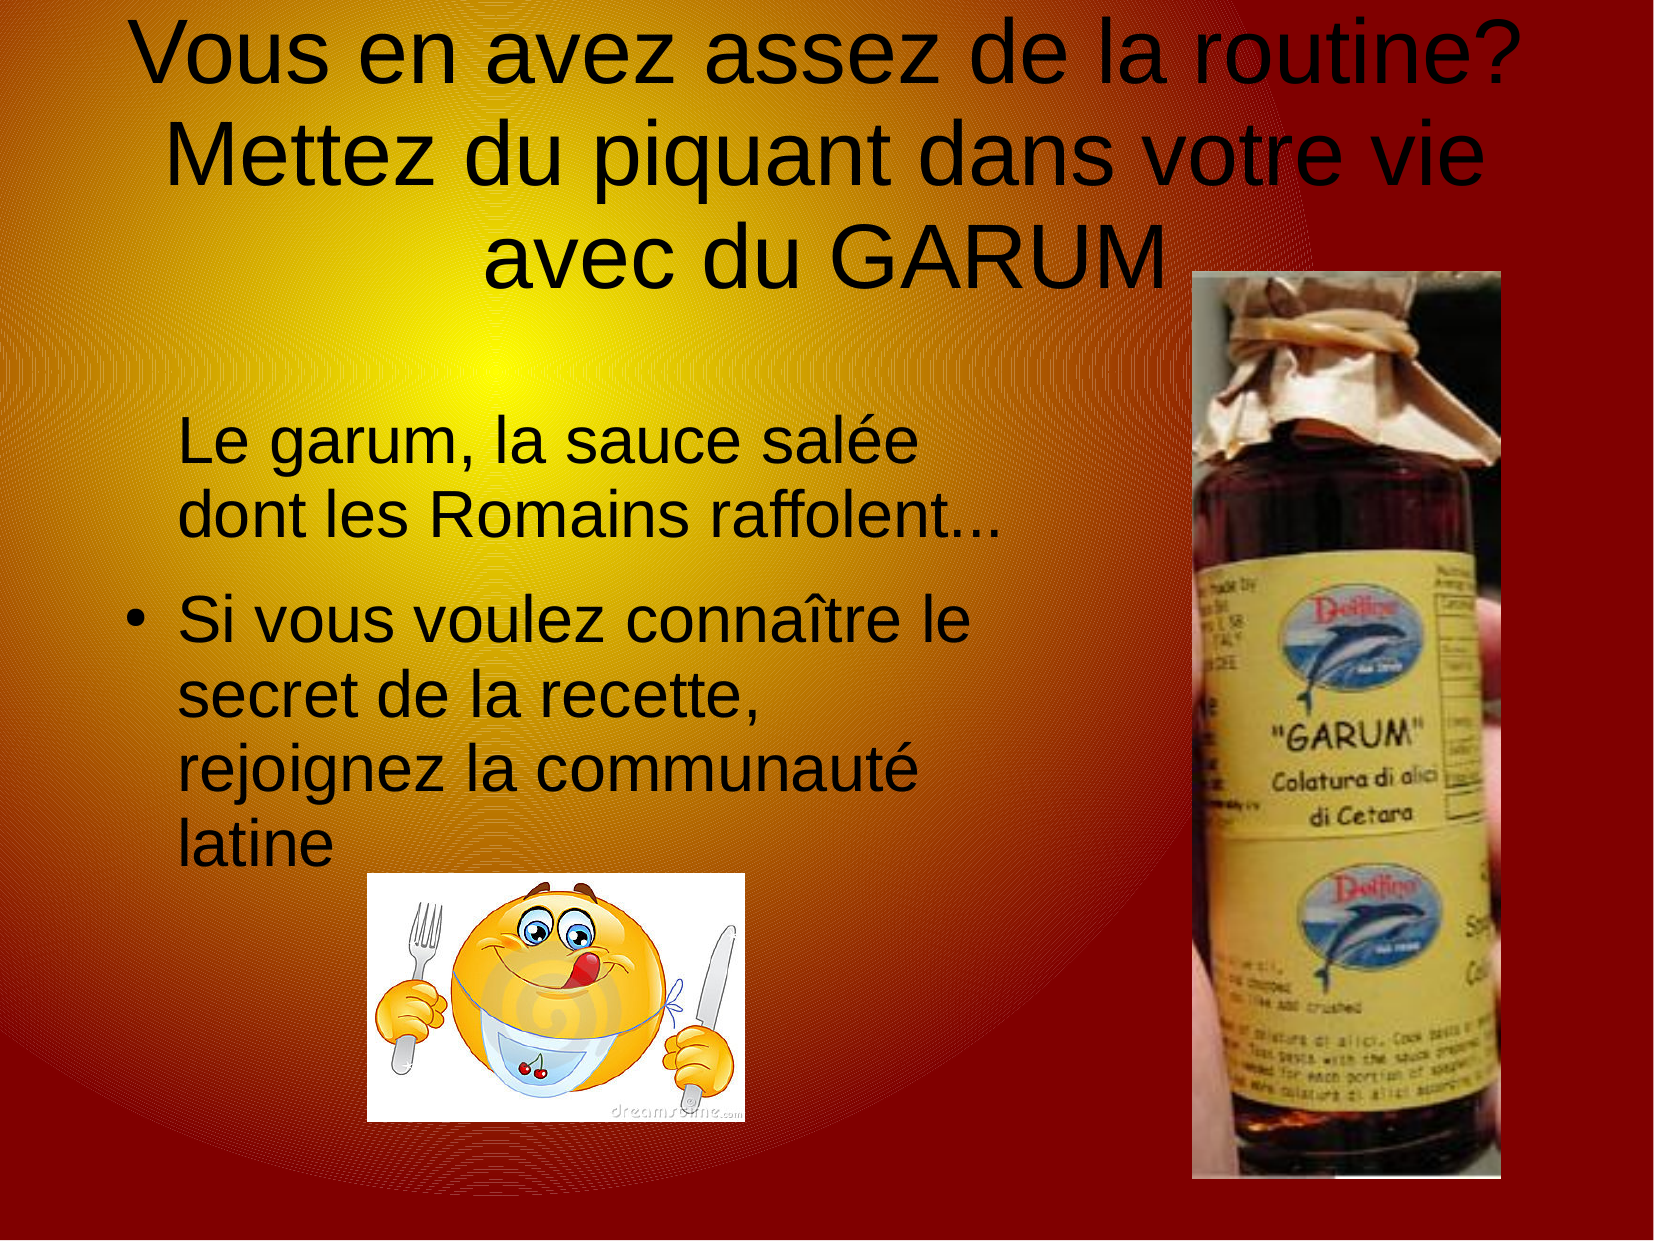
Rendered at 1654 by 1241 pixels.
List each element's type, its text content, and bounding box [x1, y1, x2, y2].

picture [367, 873, 745, 1123]
picture [1192, 271, 1501, 1179]
title Vous en avez assez de la routine? Mettez du piquant dans votre vie avec du GARUM [82, 0, 1571, 308]
list Le garum, la sauce salée dont les Romains raffolent... Si vous voulez connaître le secret de la recette, rejoignez la communauté latine [106, 402, 1016, 1123]
